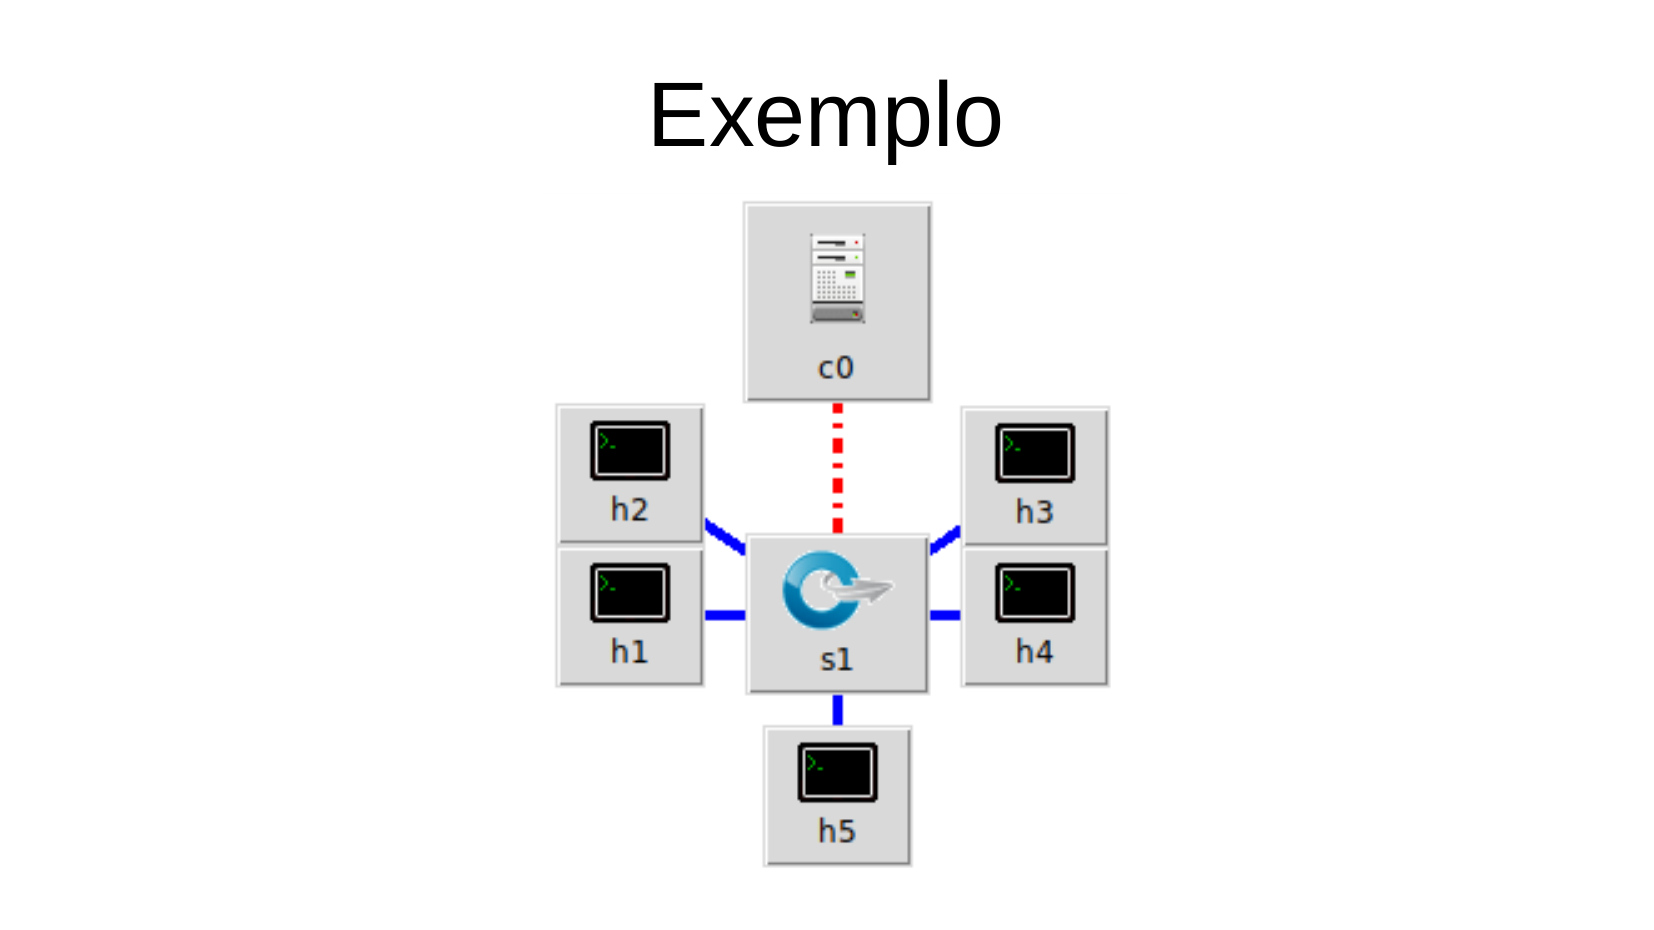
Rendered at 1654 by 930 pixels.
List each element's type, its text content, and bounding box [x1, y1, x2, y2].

picture [541, 192, 1126, 883]
title Exemplo [82, 37, 1571, 193]
